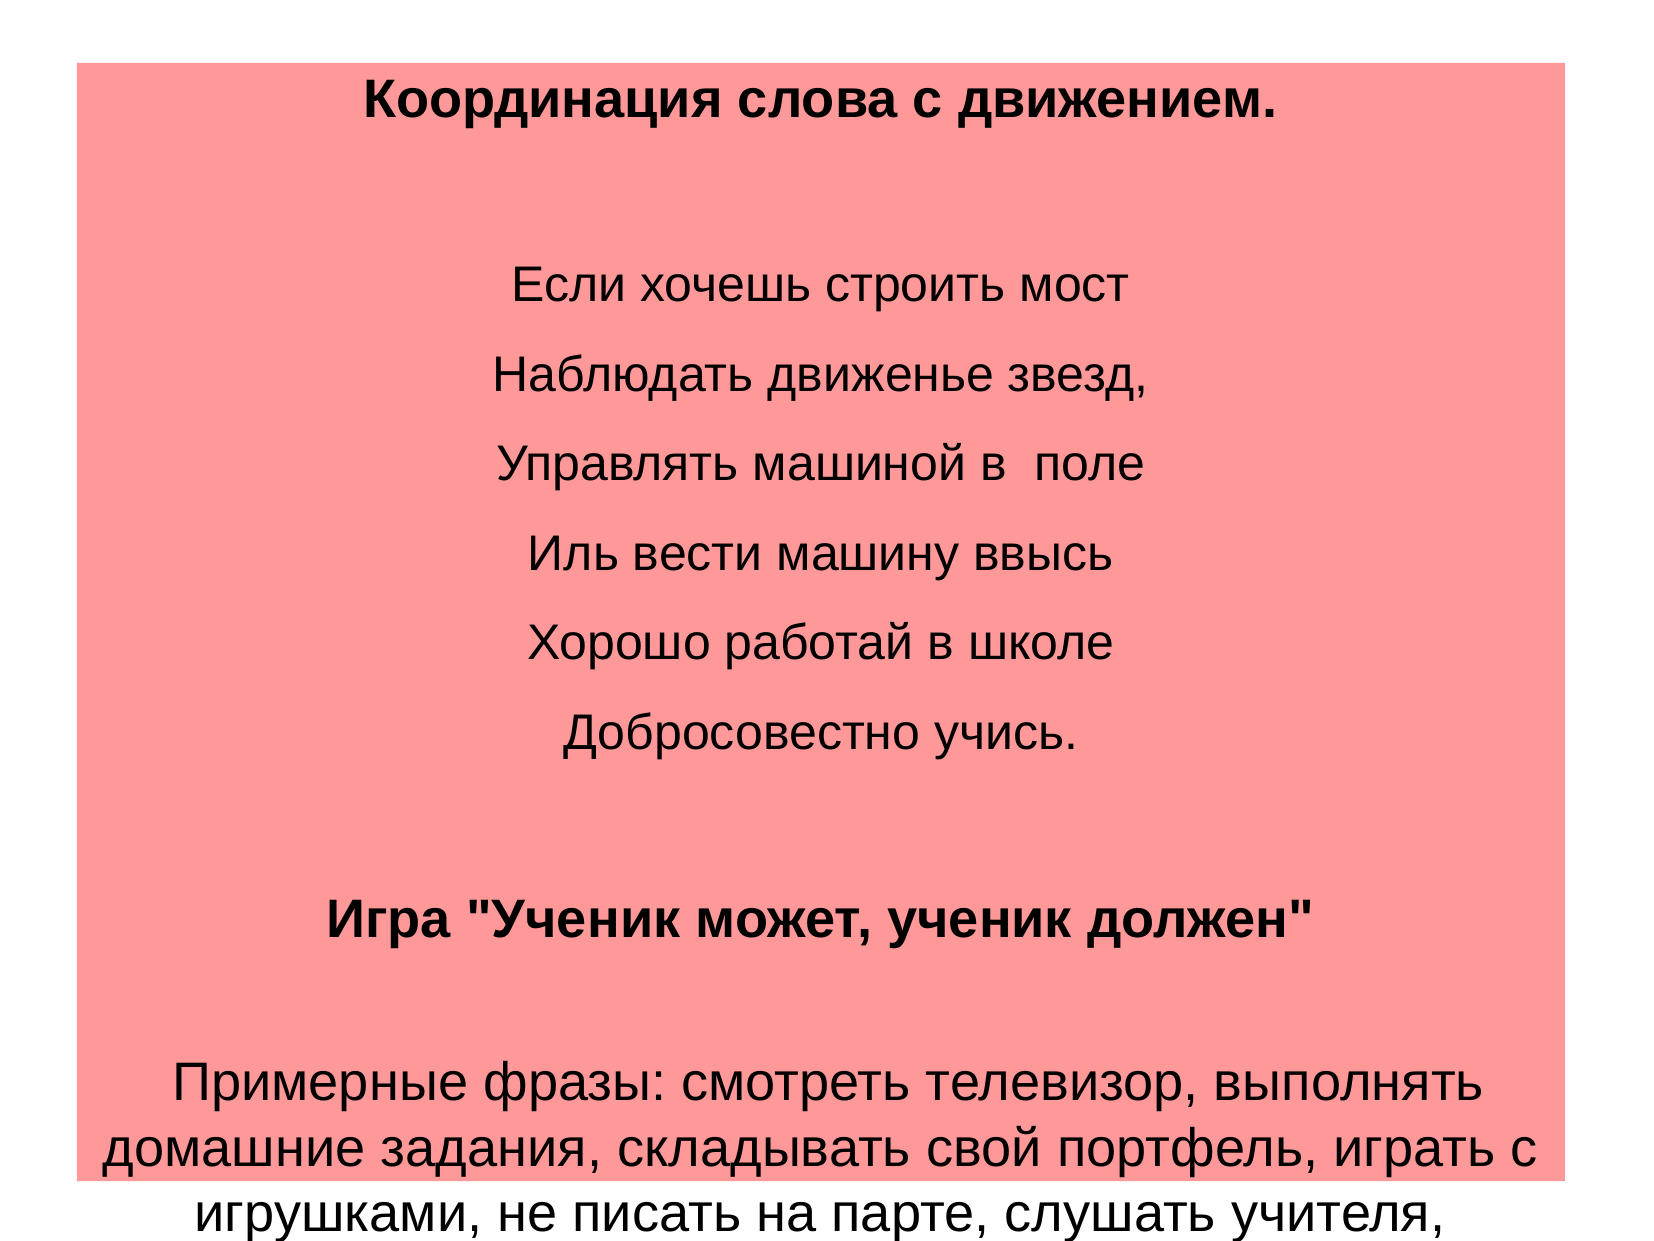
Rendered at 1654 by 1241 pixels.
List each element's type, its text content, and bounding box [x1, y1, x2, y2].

subtitle Координация слова с движением. Если хочешь строить мост Наблюдать движенье звезд, Управлять машиной в поле Иль вести машину ввысь Хорошо работай в школе Добросовестно учись. Игра "Ученик может, ученик должен" Примерные фразы: смотреть телевизор, выполнять домашние задания, складывать свой портфель, играть с игрушками, не писать на парте, слушать учителя, разговаривать с товарищем, соблюдать тишину, есть булочки и конфеты, спать на парте, строить веселые рожицы, помогать младшим и людям преклонного возраста, соблюдать режим. [76, 62, 1565, 1182]
